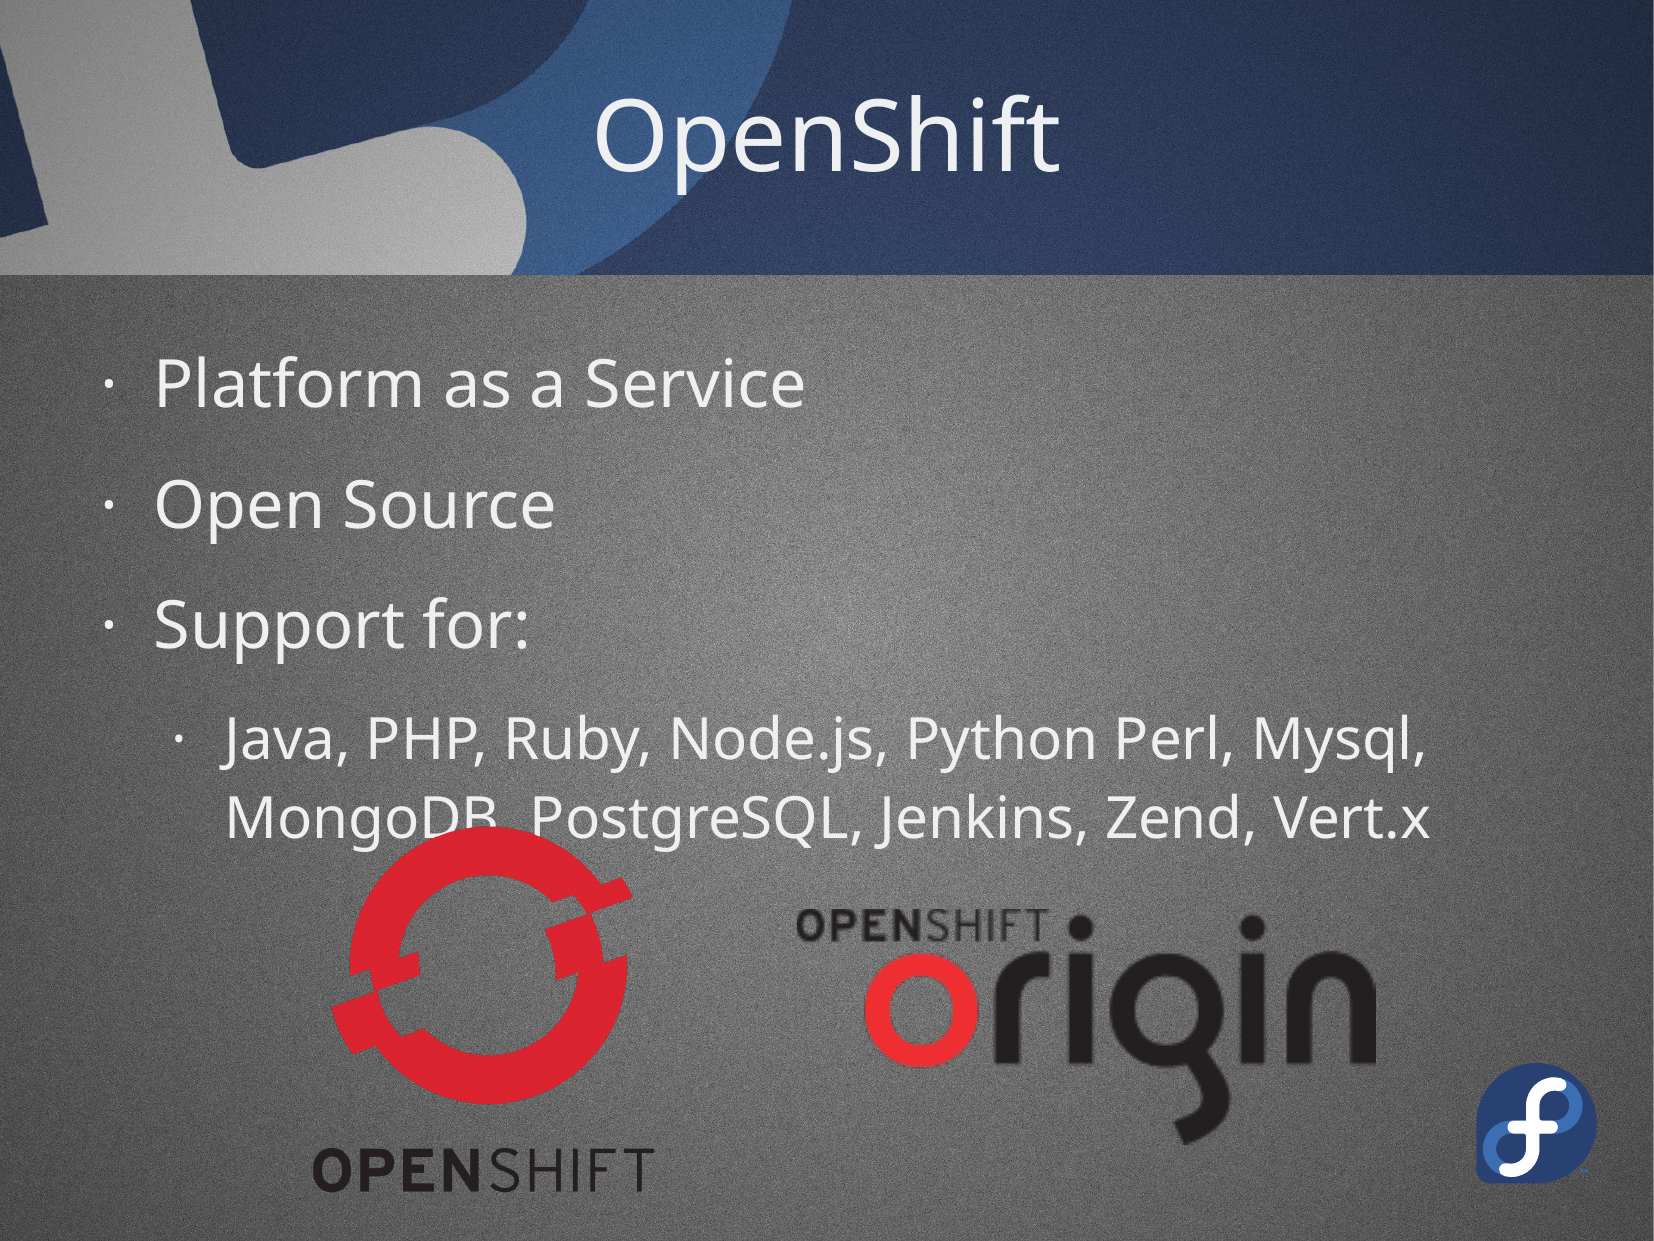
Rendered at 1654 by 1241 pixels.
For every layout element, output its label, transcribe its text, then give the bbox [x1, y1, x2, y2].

picture [0, 0, 1654, 1241]
title OpenShift [88, 29, 1565, 237]
list Platform as a Service Open Source Support for: Java, PHP, Ruby, Node.js, Python Perl, Mysql, MongoDB, PostgreSQL, Jenkins, Zend, Vert.x [82, 336, 1560, 1231]
